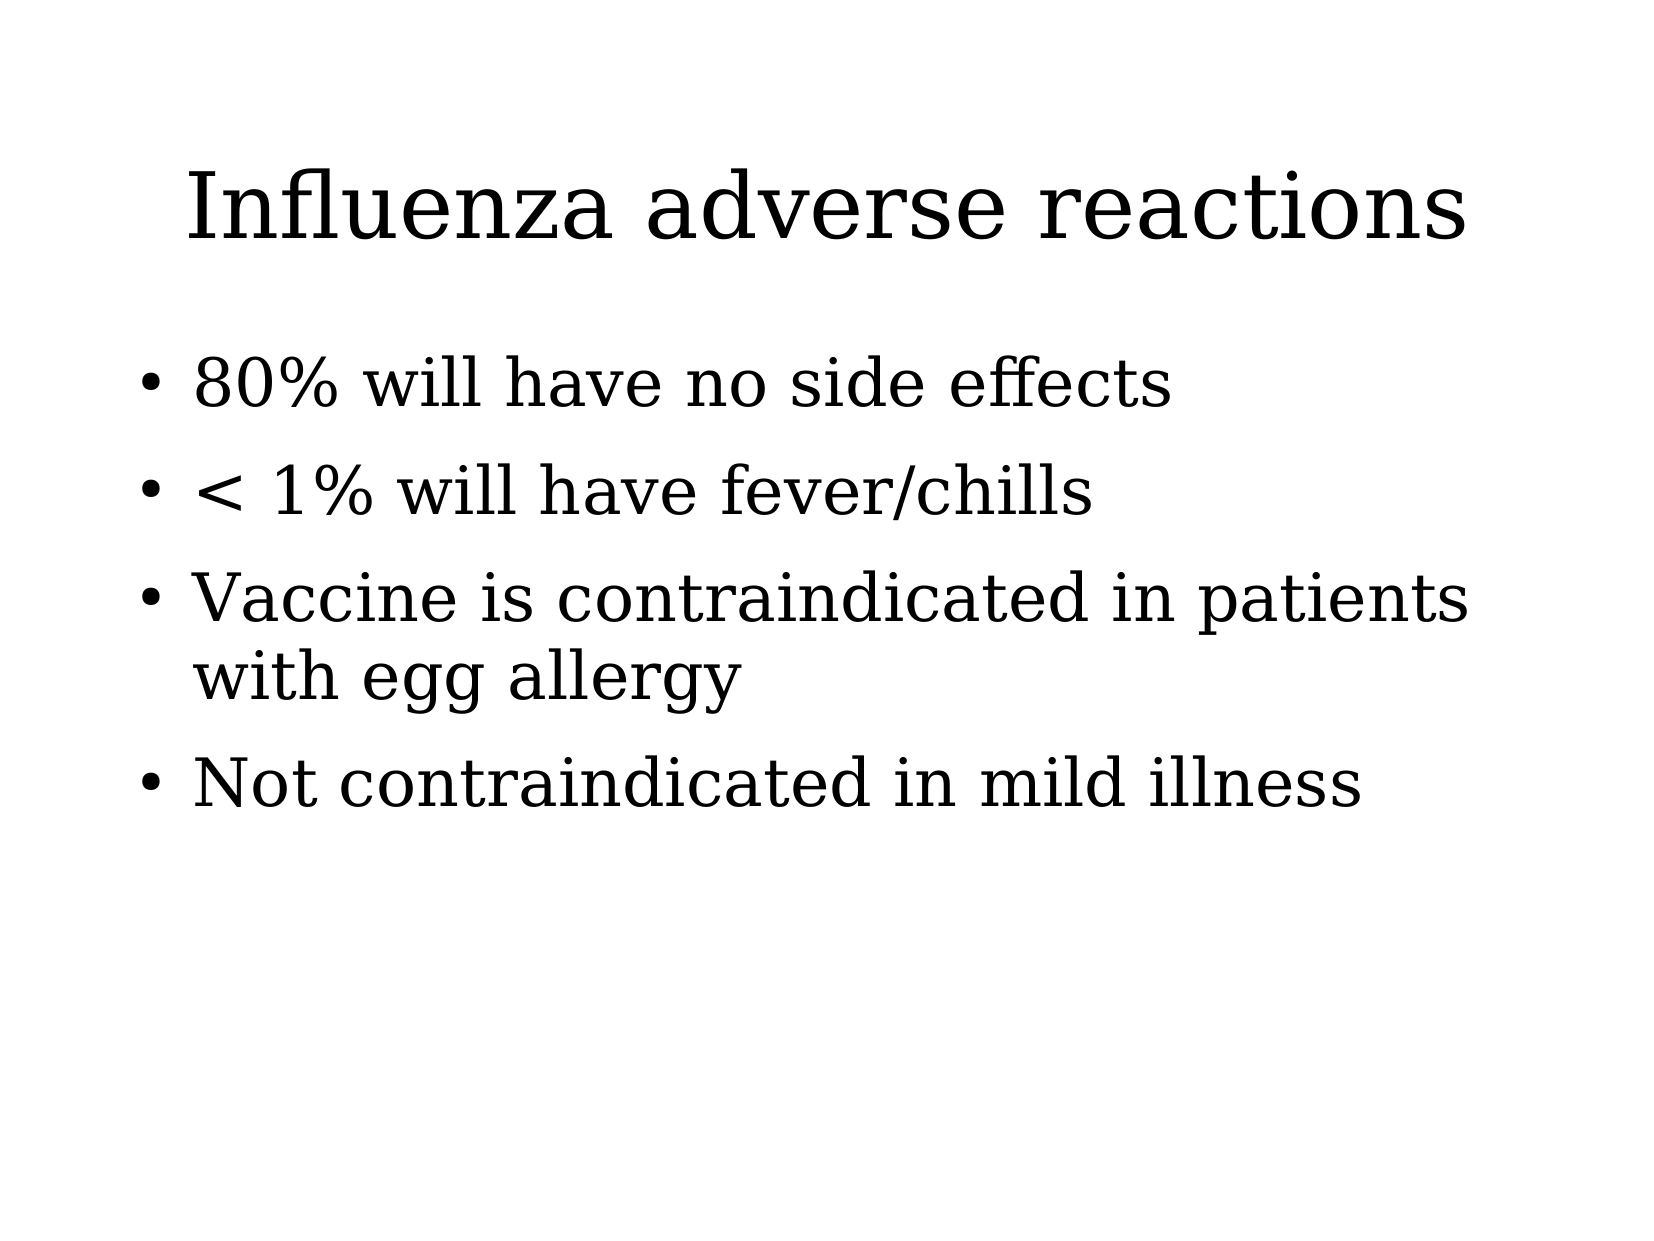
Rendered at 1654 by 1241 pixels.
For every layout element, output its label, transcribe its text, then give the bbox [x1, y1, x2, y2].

list 80% will have no side effects < 1% will have fever/chills Vaccine is contraindicated in patients with egg allergy Not contraindicated in mild illness [121, 344, 1534, 1127]
title Influenza adverse reactions [121, 102, 1534, 311]
